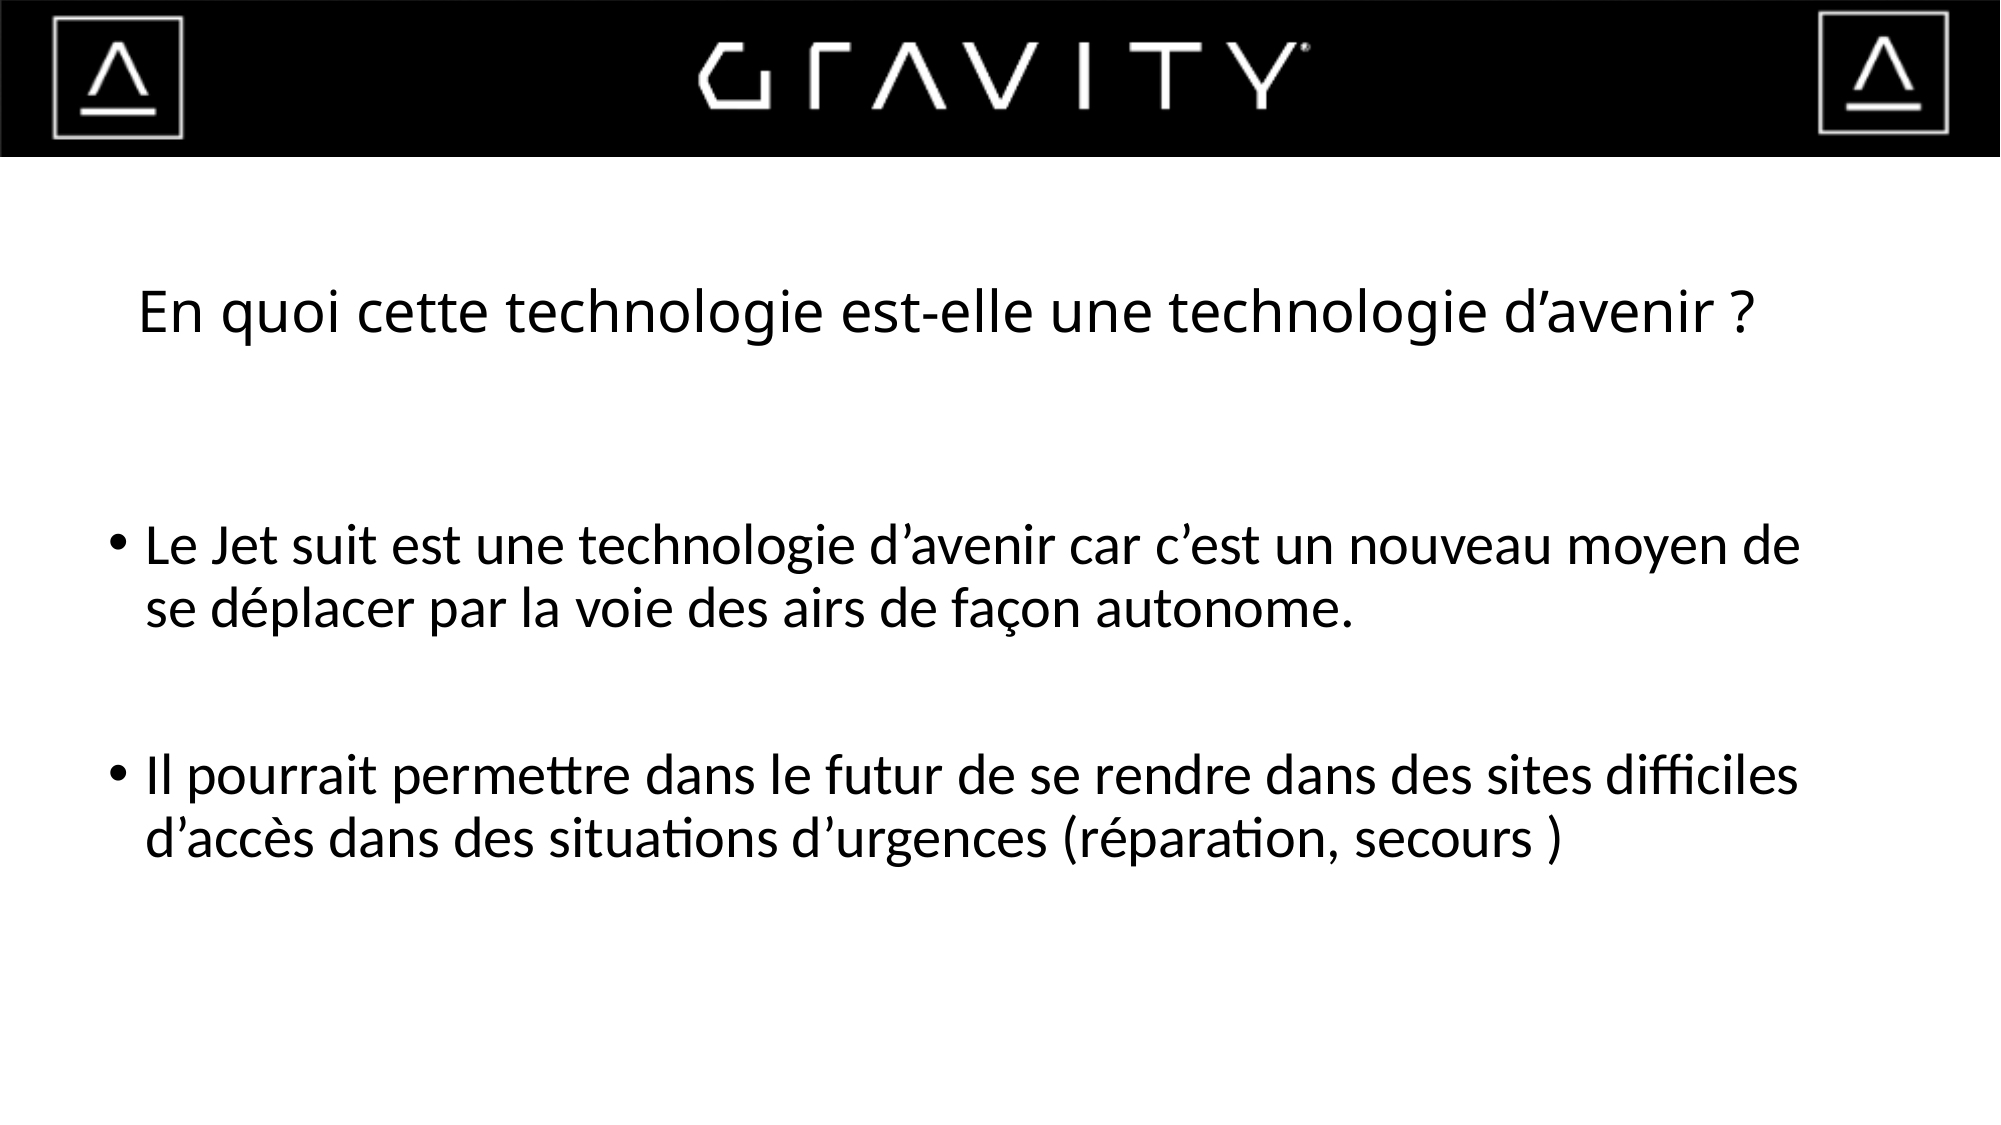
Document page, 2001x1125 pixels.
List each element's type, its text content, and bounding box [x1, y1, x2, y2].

text_box En quoi cette technologie est-elle une technologie d’avenir ? [122, 218, 1848, 378]
text_box Le Jet suit est une technologie d’avenir car c’est un nouveau moyen de se déplacer par la voie des airs de façon autonome. Il pourrait permettre dans le futur de se rendre dans des sites difficiles d’accès dans des situations d’urgences (réparation, secours ) [93, 506, 1819, 1013]
picture [0, 0, 2000, 157]
